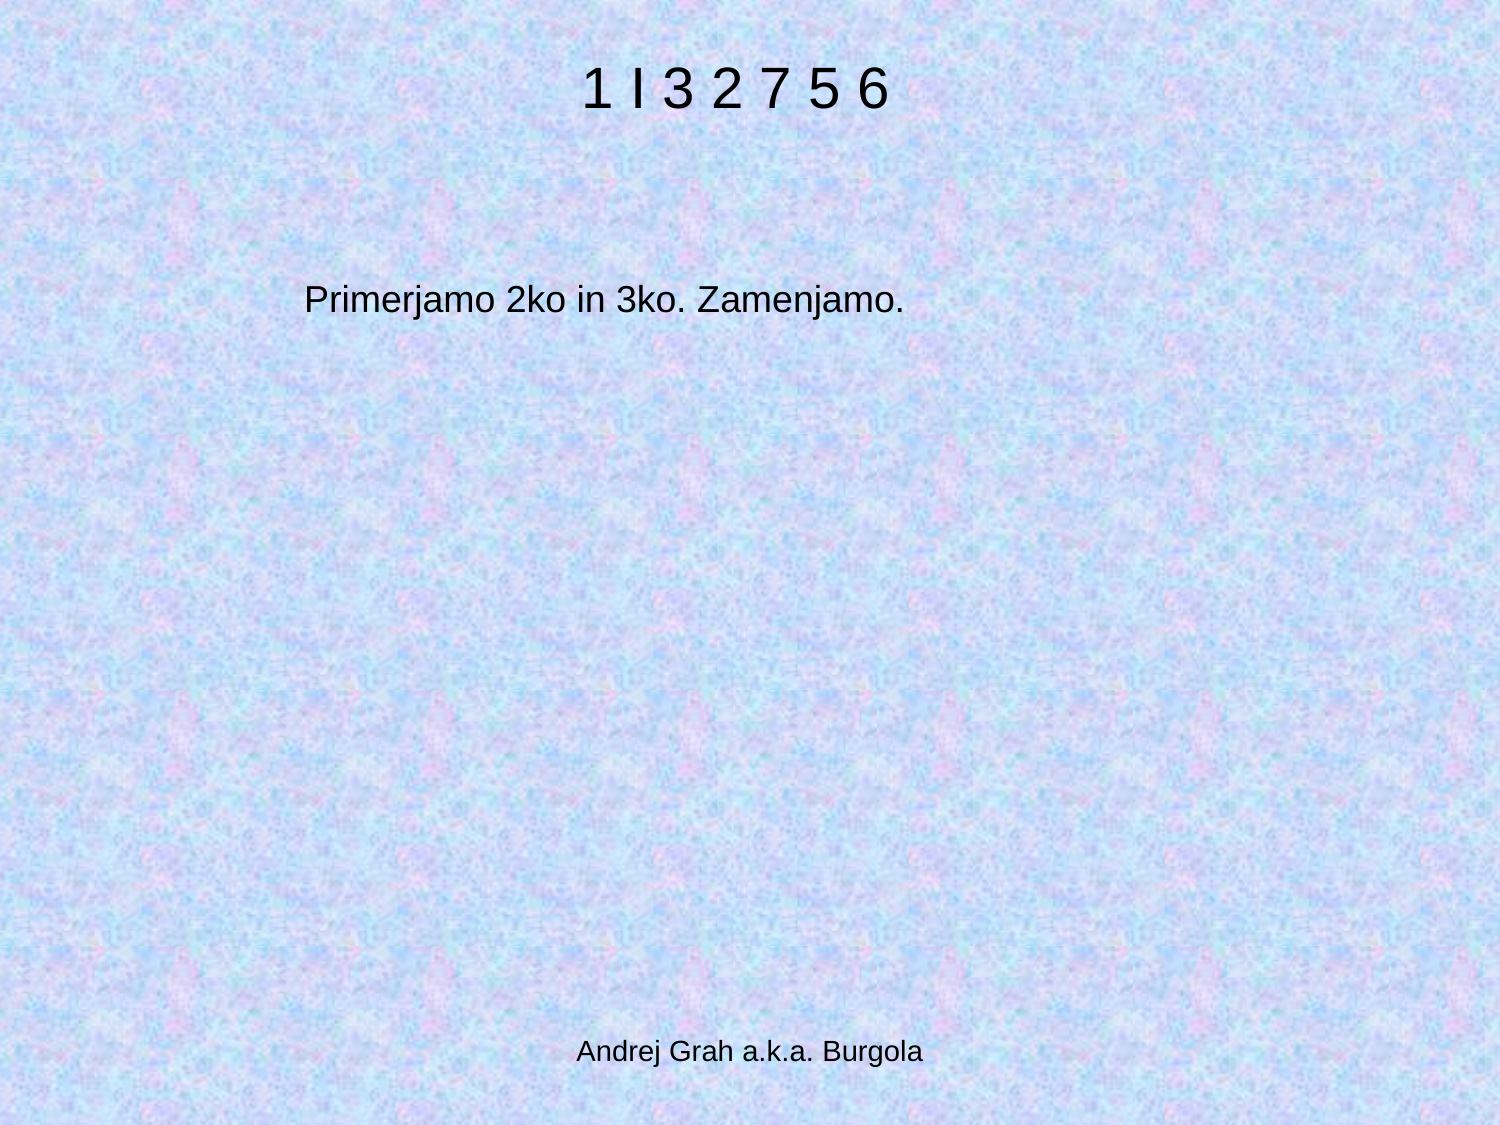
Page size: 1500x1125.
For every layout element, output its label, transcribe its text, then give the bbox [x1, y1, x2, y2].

text_box Primerjamo 2ko in 3ko. Zamenjamo. [289, 267, 1247, 328]
text_box 1 I 3 2 7 5 6 [265, 42, 1223, 129]
picture [0, 0, 1500, 1125]
text_box Andrej Grah a.k.a. Burgola [512, 1024, 988, 1103]
